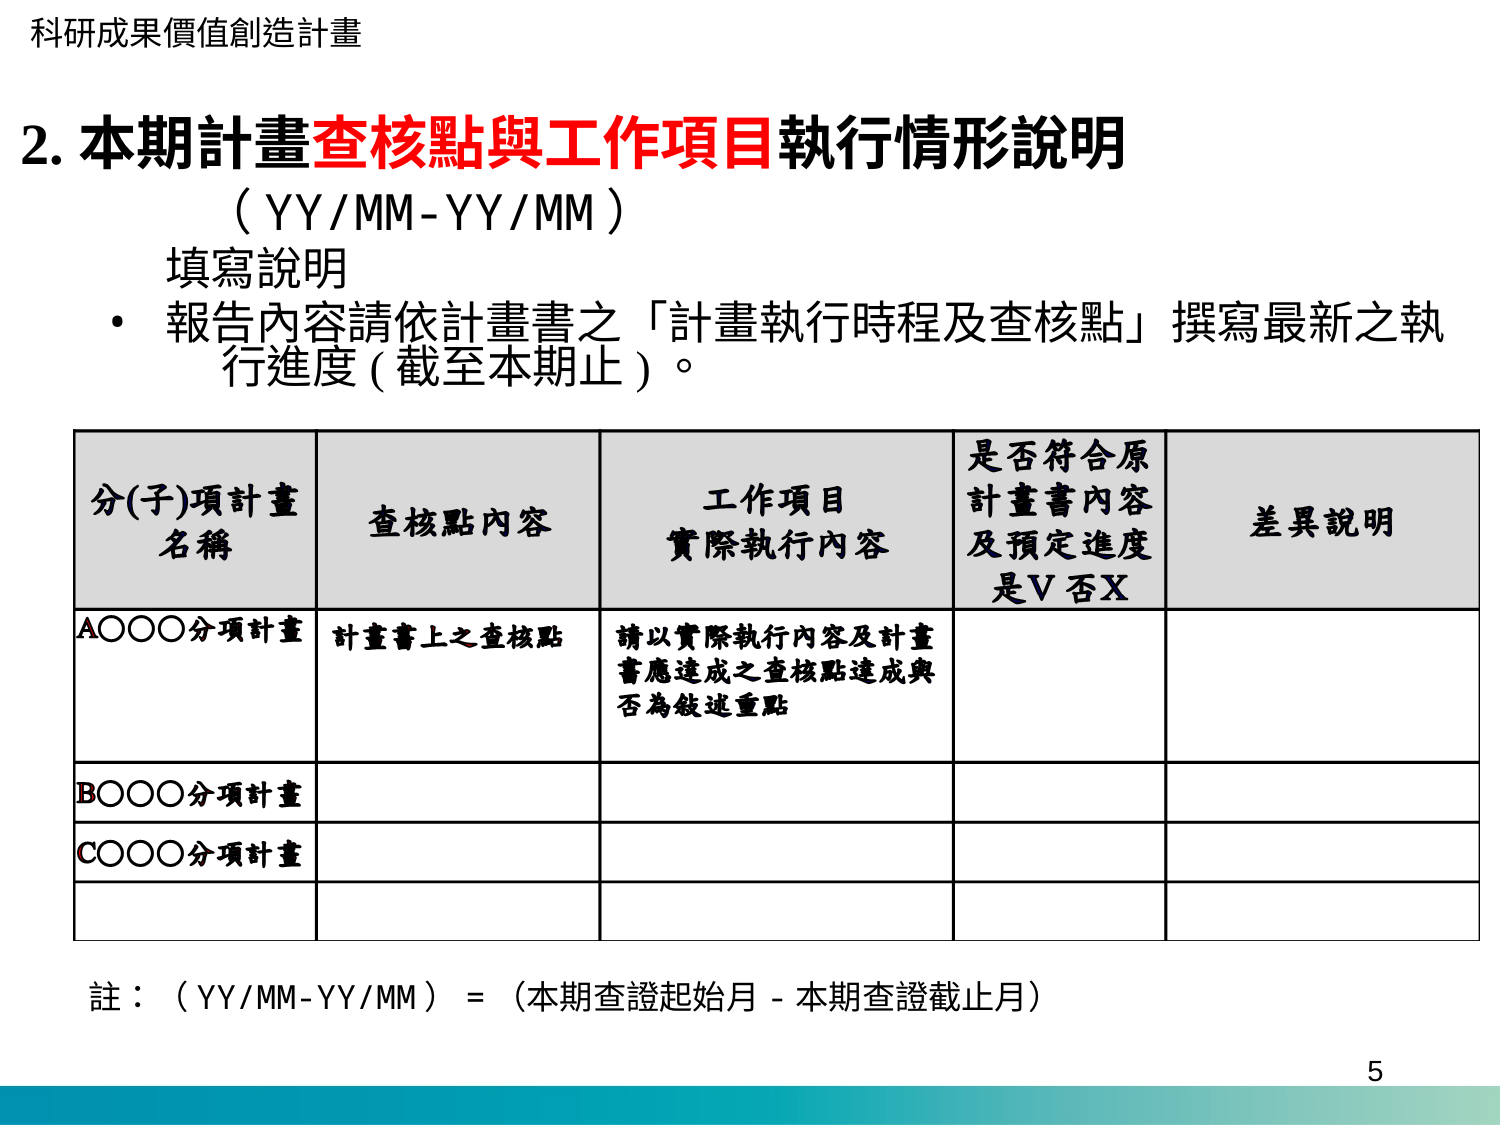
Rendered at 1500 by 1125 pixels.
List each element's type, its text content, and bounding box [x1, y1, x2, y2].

text_box 4 [1352, 1044, 1500, 1123]
text_box 2.本期計畫查核點與工作項目執行情形說明 [5, 98, 1500, 185]
picture [73, 421, 1480, 941]
text_box 註：（YY/MM-YY/MM）=（本期查證起始月-本期查證截止月） [73, 969, 996, 1025]
list （YY/MM-YY/MM） 填寫說明 報告內容請依計畫書之「計畫執行時程及查核點」撰寫最新之執行進度(截至本期止)。 [93, 185, 1500, 409]
